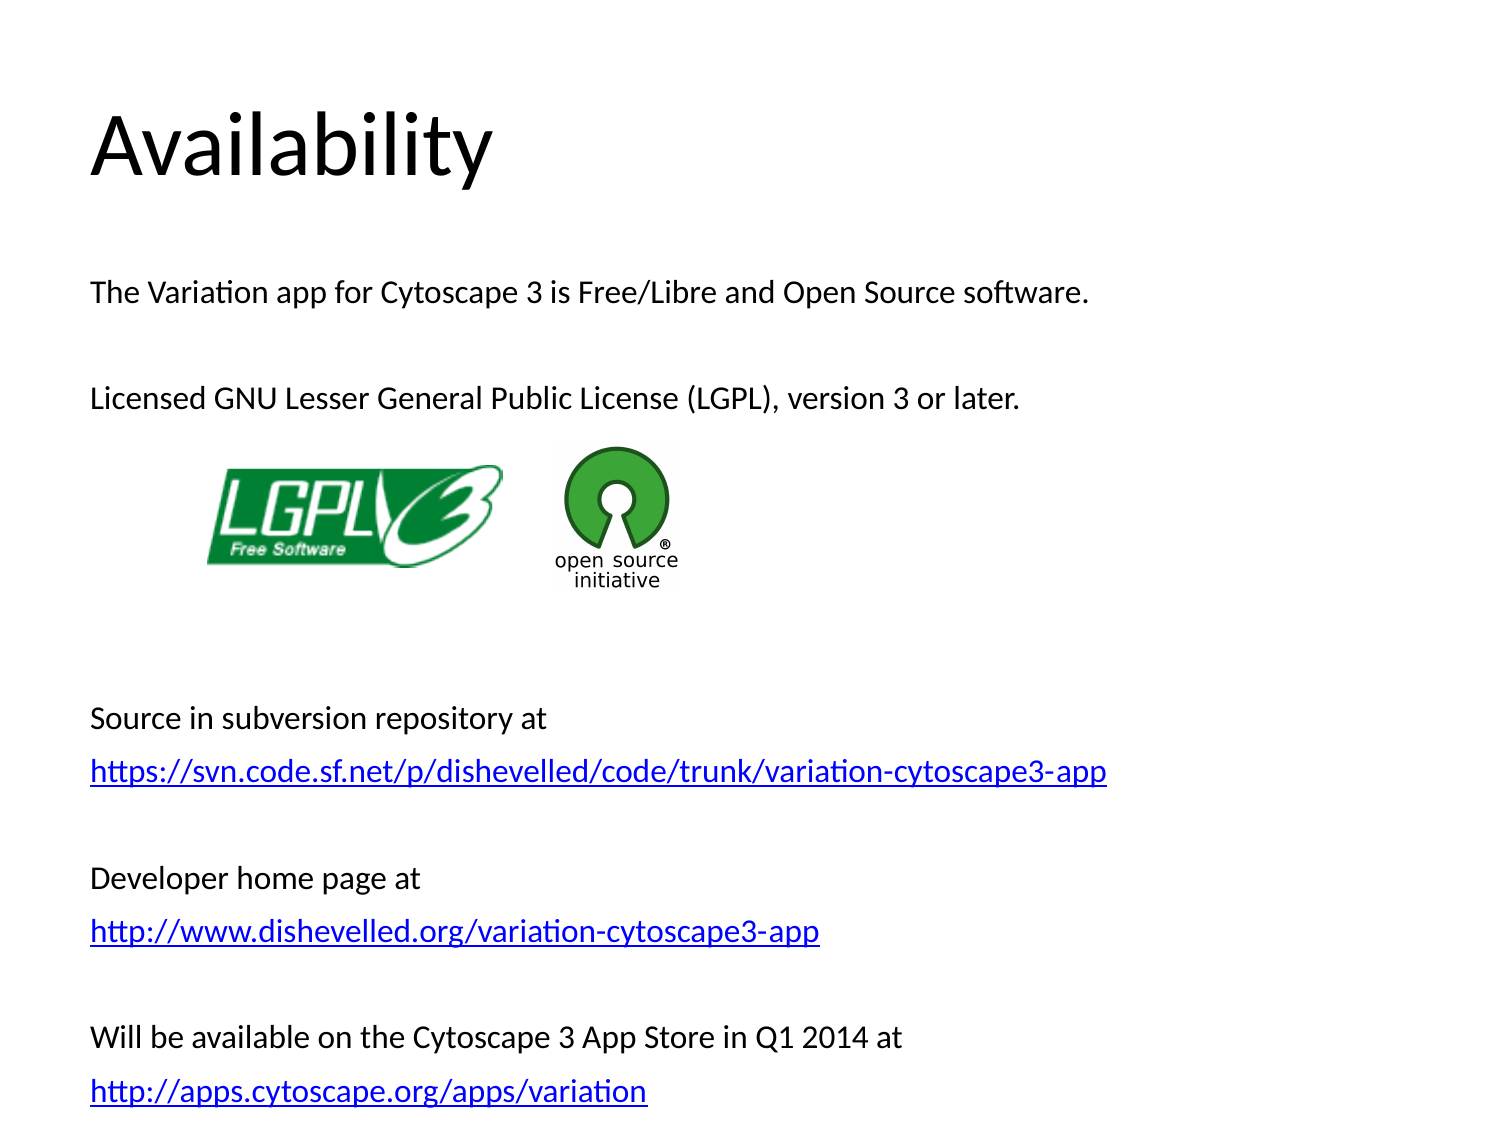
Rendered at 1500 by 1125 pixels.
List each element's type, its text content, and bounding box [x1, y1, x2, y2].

title Availability [75, 45, 1425, 233]
picture [552, 443, 681, 591]
list The Variation app for Cytoscape 3 is Free/Libre and Open Source software. Licensed GNU Lesser General Public License (LGPL), version 3 or later. Source in subversion repository at https://svn.code.sf.net/p/dishevelled/code/trunk/variation-cytoscape3-app Developer home page at http://www.dishevelled.org/variation-cytoscape3-app Will be available on the Cytoscape 3 App Store in Q1 2014 at http://apps.cytoscape.org/apps/variation [75, 262, 1425, 1005]
picture [207, 465, 503, 568]
